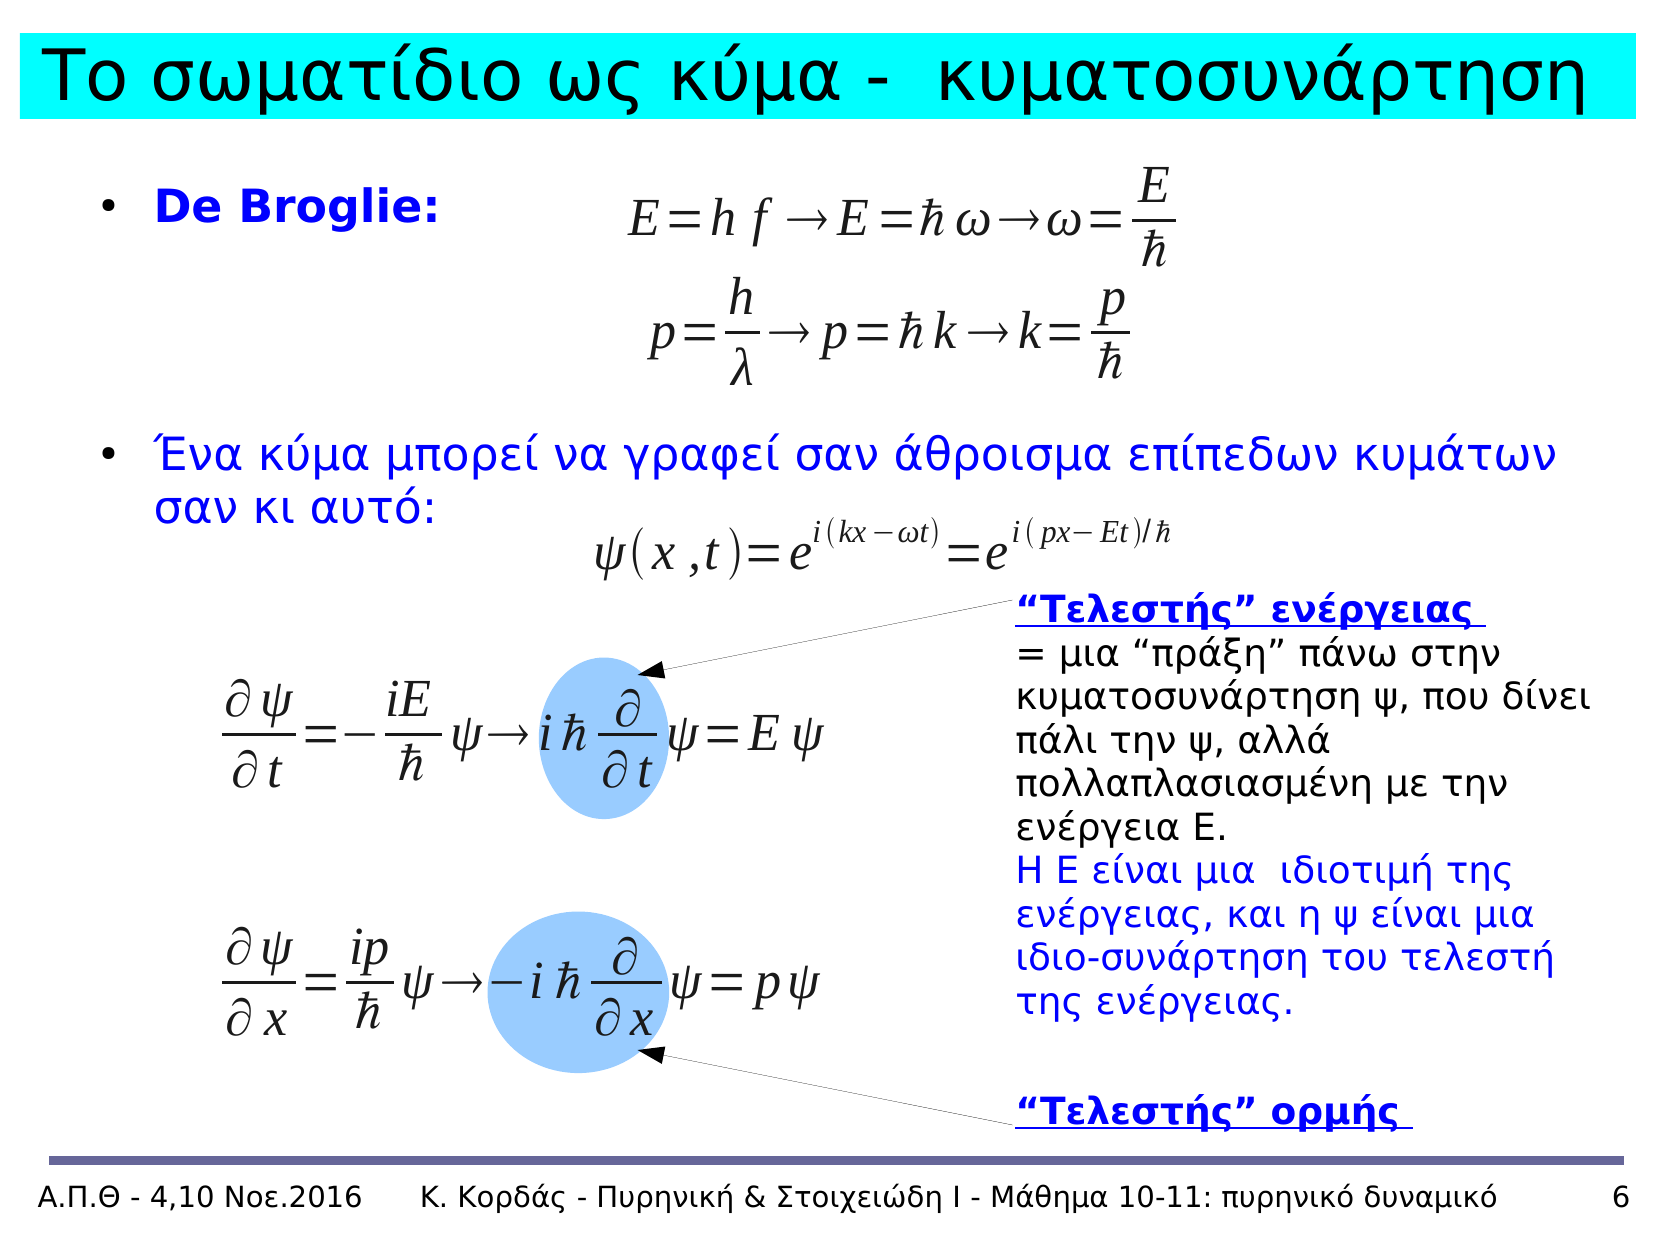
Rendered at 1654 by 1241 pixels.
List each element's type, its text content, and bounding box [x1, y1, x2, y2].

text_box “Τελεστής” ενέργειας = μια “πράξη” πάνω στην κυματοσυνάρτηση ψ, που δίνει πάλι την ψ, αλλά πολλαπλασιασμένη με την ενέργεια Ε. Η Ε είναι μια ιδιοτιμή της ενέργειας, και η ψ είναι μια ιδιο-συνάρτηση του τελεστή της ενέργειας. [1000, 580, 1642, 1036]
list De Broglie: Ένα κύμα μπορεί να γραφεί σαν άθροισμα επίπεδων κυμάτων σαν κι αυτό: [82, 179, 1571, 1142]
text_box “Τελεστής” ορμής [1000, 1082, 1642, 1158]
chart [205, 665, 836, 803]
chart [663, 665, 682, 669]
title Το σωματίδιο ως κύμα - κυματοσυνάρτηση [19, 33, 1636, 119]
chart [205, 913, 834, 1052]
chart [577, 512, 1185, 584]
chart [612, 152, 1191, 402]
